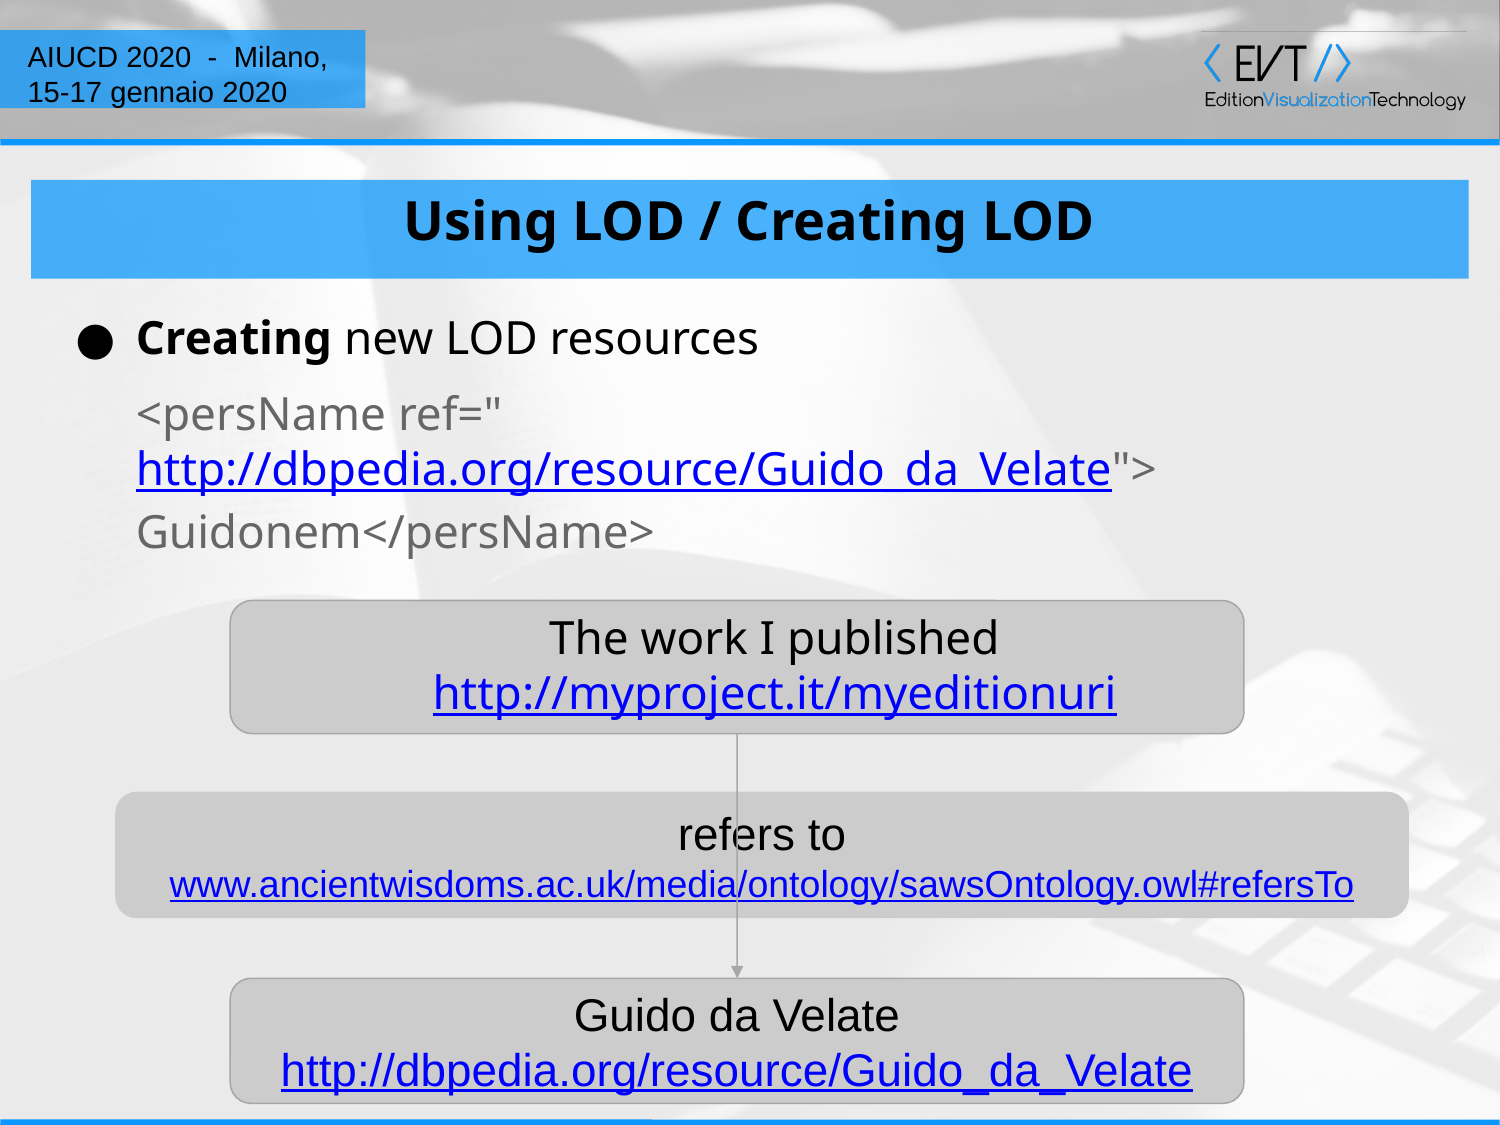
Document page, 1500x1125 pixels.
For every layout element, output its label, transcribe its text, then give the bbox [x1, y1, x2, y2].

text_box refers to www.ancientwisdoms.ac.uk/media/ontology/sawsOntology.owl#refersTo [0, 30, 366, 109]
text_box The work I published http://myproject.it/myeditionuri [230, 600, 1244, 734]
text_box refers to www.ancientwisdoms.ac.uk/media/ontology/sawsOntology.owl#refersTo [738, 792, 1409, 918]
picture [1201, 31, 1467, 112]
title Using LOD / Creating LOD [31, 176, 1469, 276]
list Creating new LOD resources <persName ref="http://dbpedia.org/resource/Guido_da_Velate"> Guidonem</persName> [51, 299, 1436, 860]
text_box refers to www.ancientwisdoms.ac.uk/media/ontology/sawsOntology.owl#refersTo [115, 792, 736, 918]
text_box Guido da Velate http://dbpedia.org/resource/Guido_da_Velate [230, 978, 1244, 1104]
